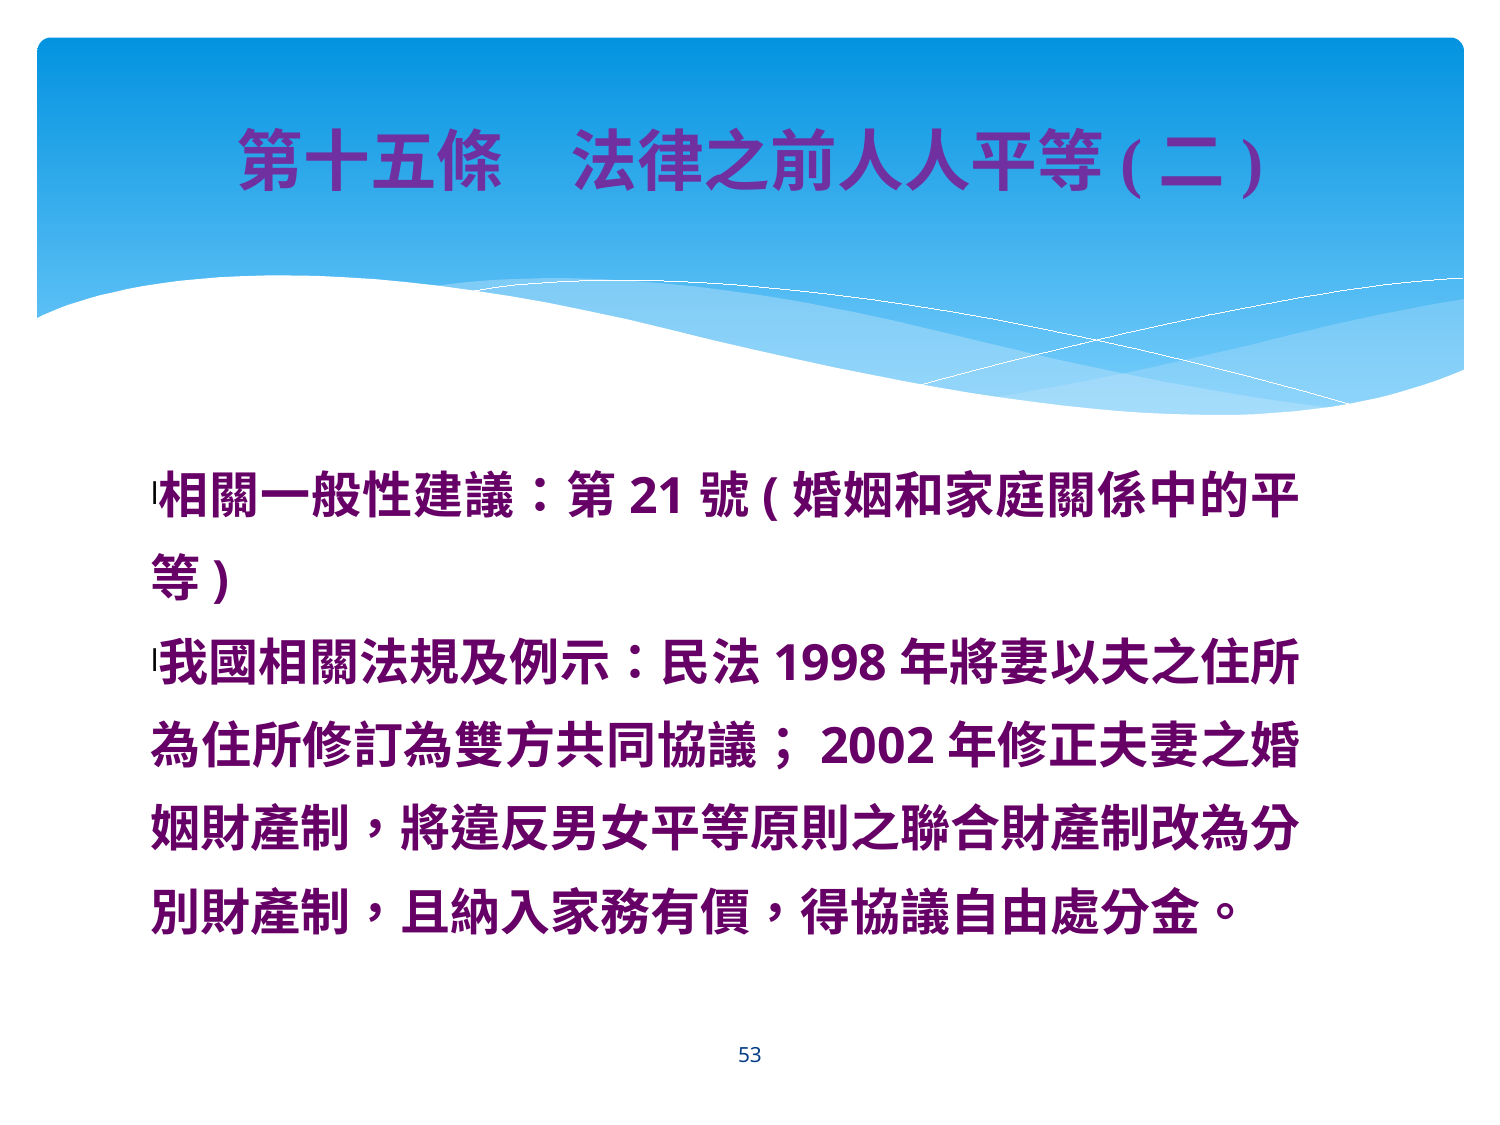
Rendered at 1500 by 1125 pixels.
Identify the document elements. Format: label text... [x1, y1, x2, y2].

text_box 53 [654, 1025, 846, 1086]
text_box 相關一般性建議：第21號(婚姻和家庭關係中的平等) 我國相關法規及例示：民法1998年將妻以夫之住所為住所修訂為雙方共同協議；2002年修正夫妻之婚姻財產制，將違反男女平等原則之聯合財產制改為分別財產制，且納入家務有價，得協議自由處分金。 [136, 433, 1352, 948]
title 第十五條 法律之前人人平等(二) [75, 55, 1426, 262]
